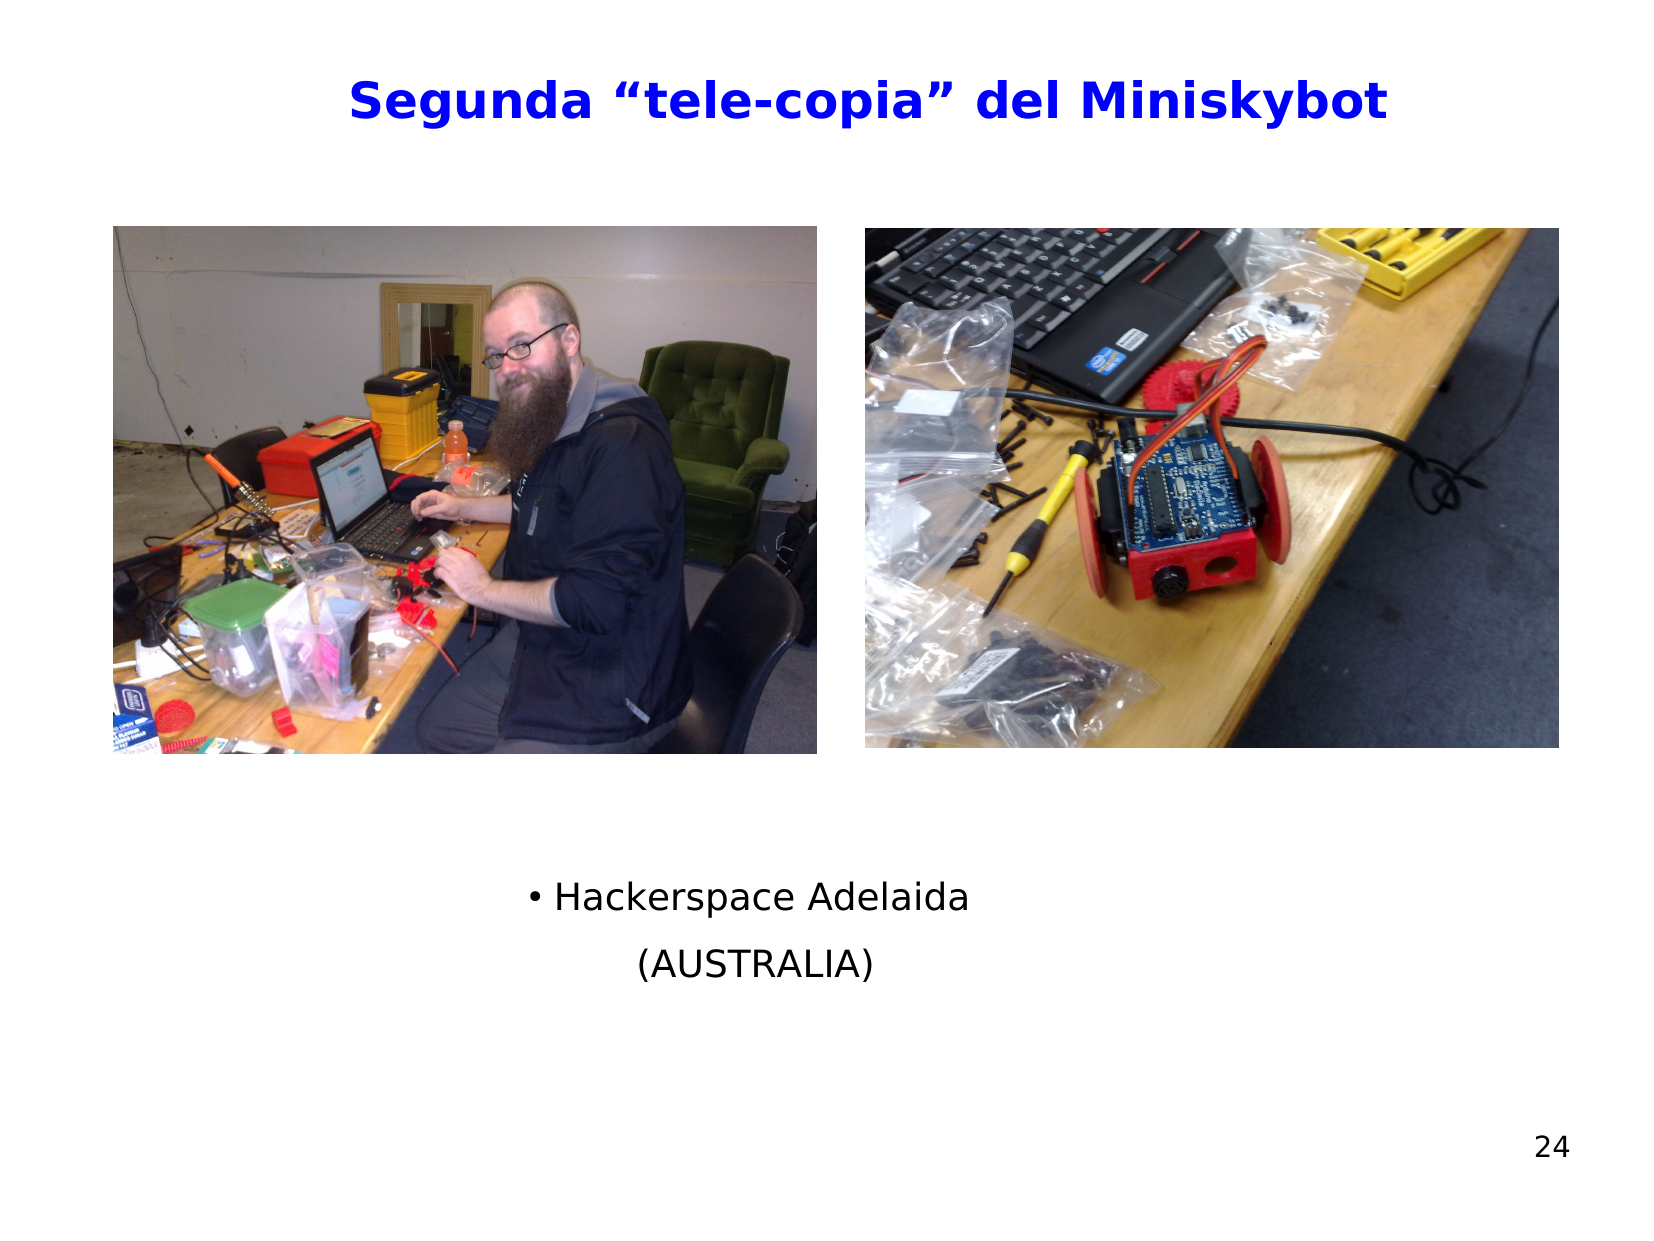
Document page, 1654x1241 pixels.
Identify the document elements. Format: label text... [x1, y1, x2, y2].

text_box Hackerspace Adelaida (AUSTRALIA) [513, 868, 1012, 999]
picture [865, 228, 1559, 748]
picture [113, 226, 817, 754]
text_box Segunda “tele-copia” del Miniskybot [333, 64, 1405, 138]
